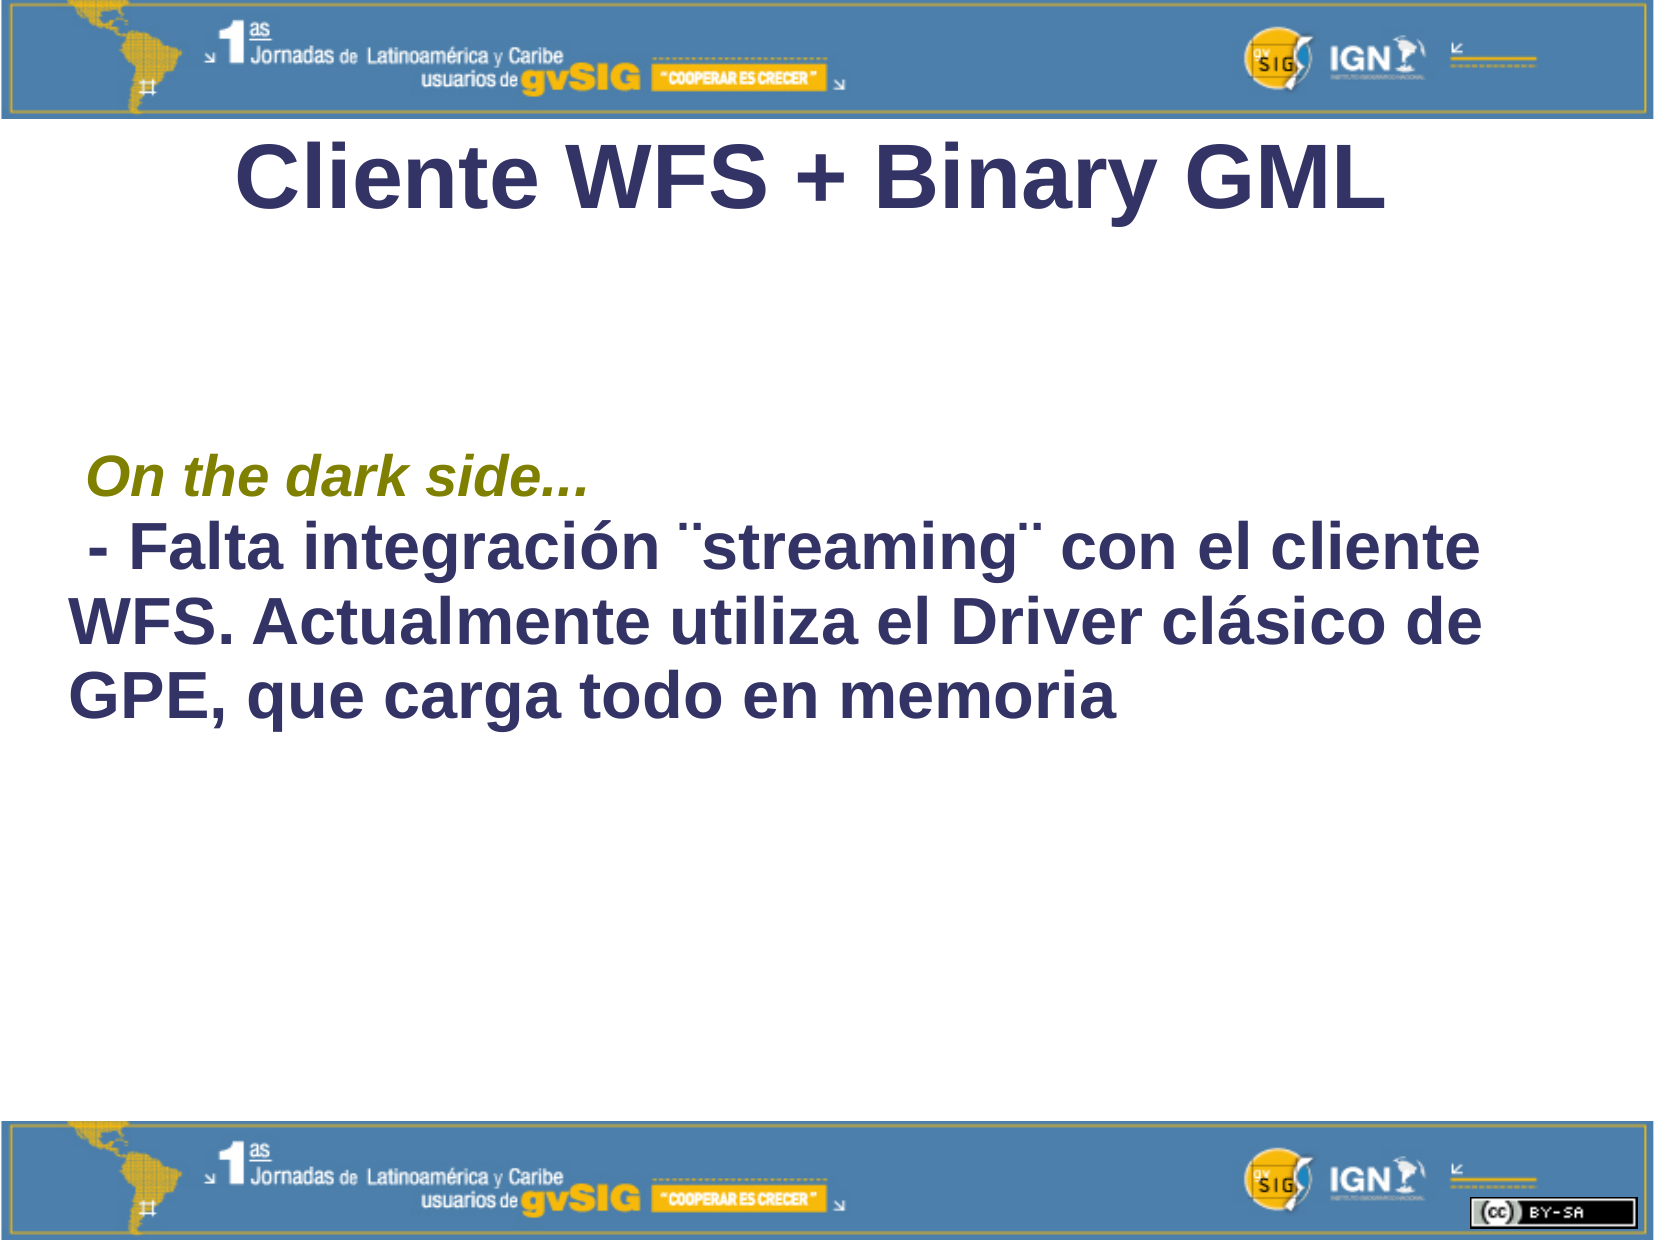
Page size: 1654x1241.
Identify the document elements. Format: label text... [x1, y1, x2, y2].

text_box Cliente WFS + Binary GML [118, 118, 1506, 195]
text_box On the dark side... - Falta integración ¨streaming¨ con el cliente WFS. Actualmente utiliza el Driver clásico de GPE, que carga todo en memoria [69, 195, 1595, 1123]
picture [0, 1121, 1654, 1241]
picture [0, 0, 1654, 119]
